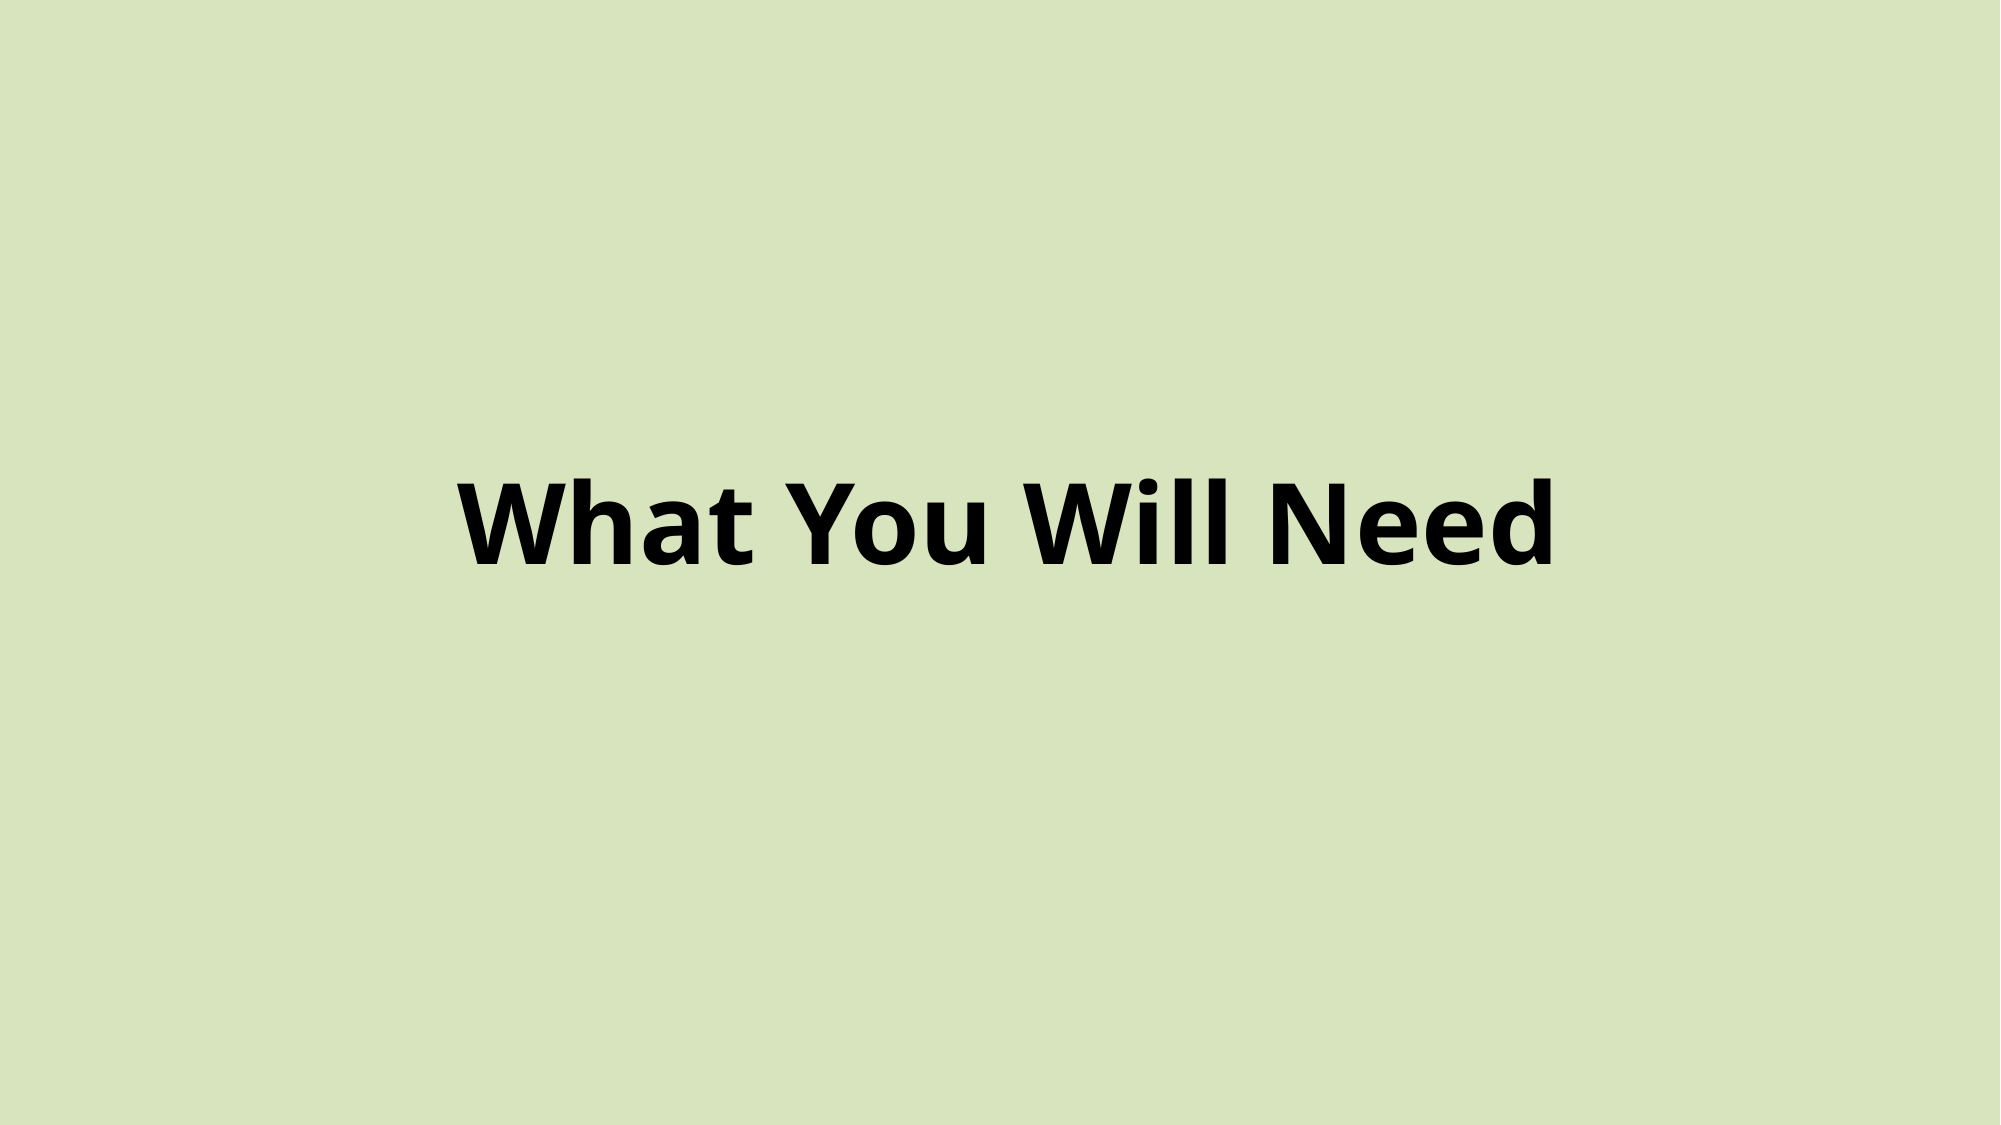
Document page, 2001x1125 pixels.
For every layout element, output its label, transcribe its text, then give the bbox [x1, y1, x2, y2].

text_box What You Will Need [145, 418, 1872, 621]
